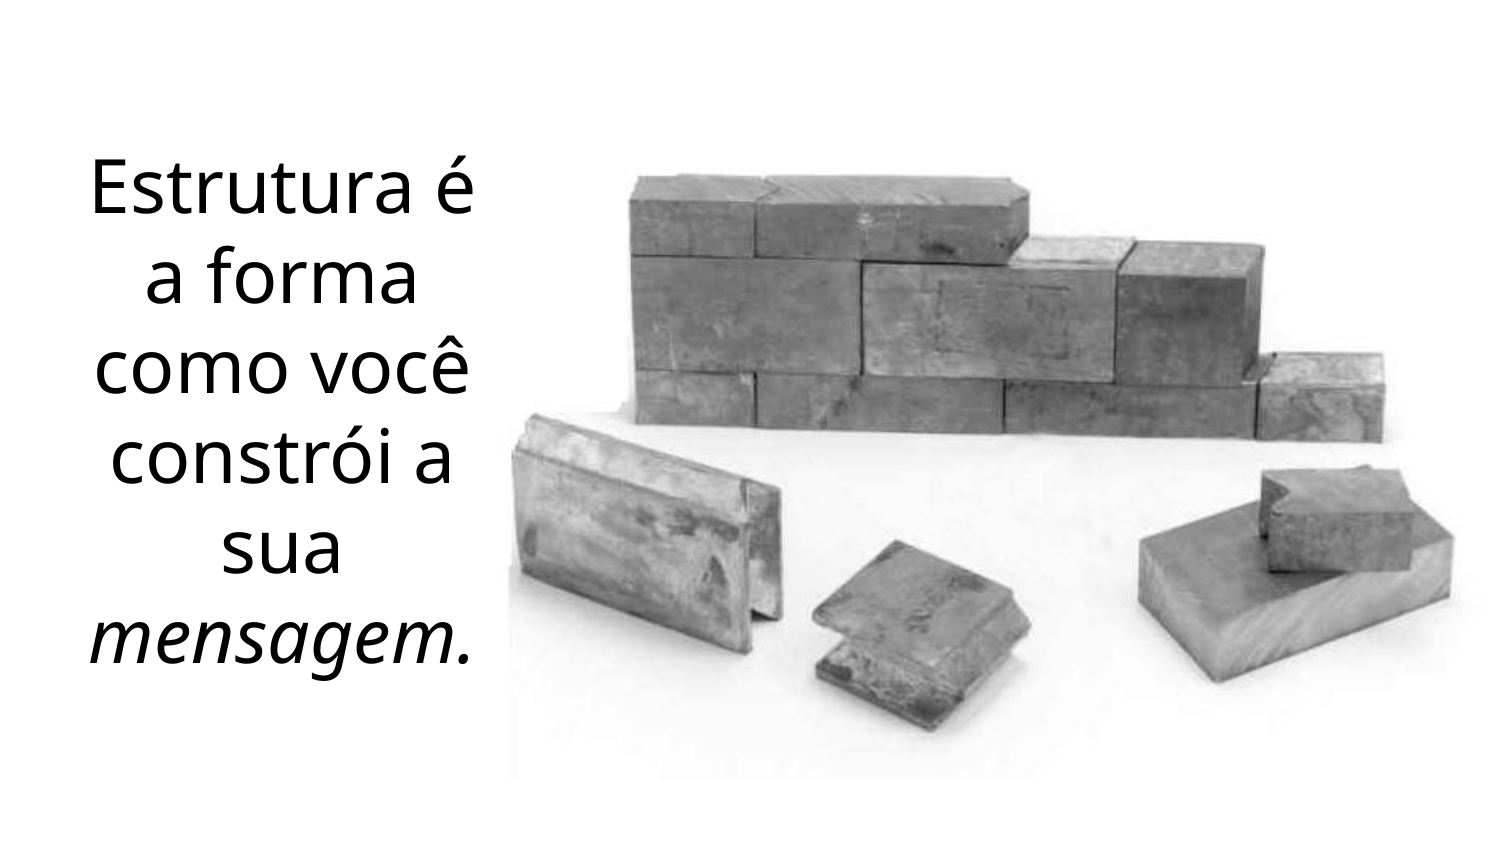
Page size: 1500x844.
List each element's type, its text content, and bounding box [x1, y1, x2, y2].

picture [457, 65, 1493, 779]
title Estrutura é a forma como você constrói a sua mensagem. [52, 126, 514, 694]
